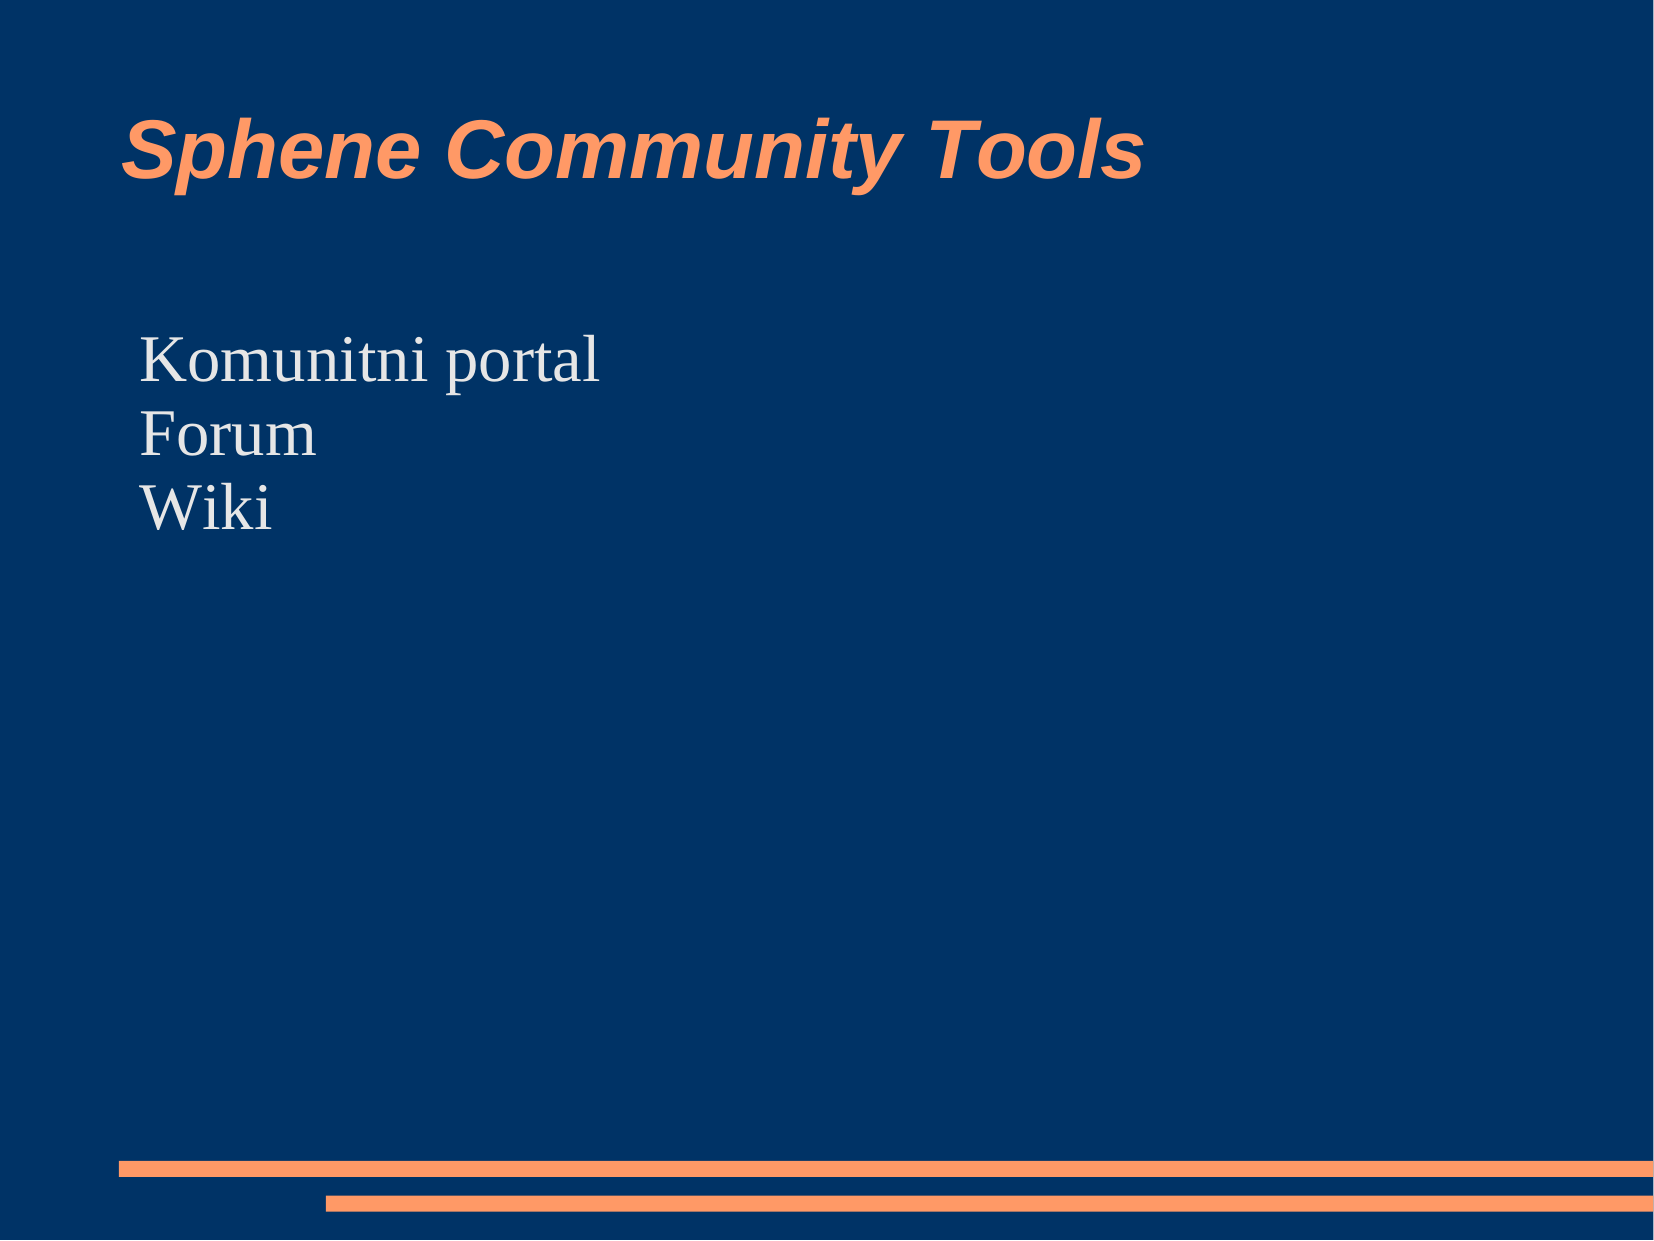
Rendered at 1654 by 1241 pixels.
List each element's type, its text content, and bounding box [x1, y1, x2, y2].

list Komunitni portal Forum Wiki [121, 322, 1561, 1133]
title Sphene Community Tools [121, 46, 1534, 254]
